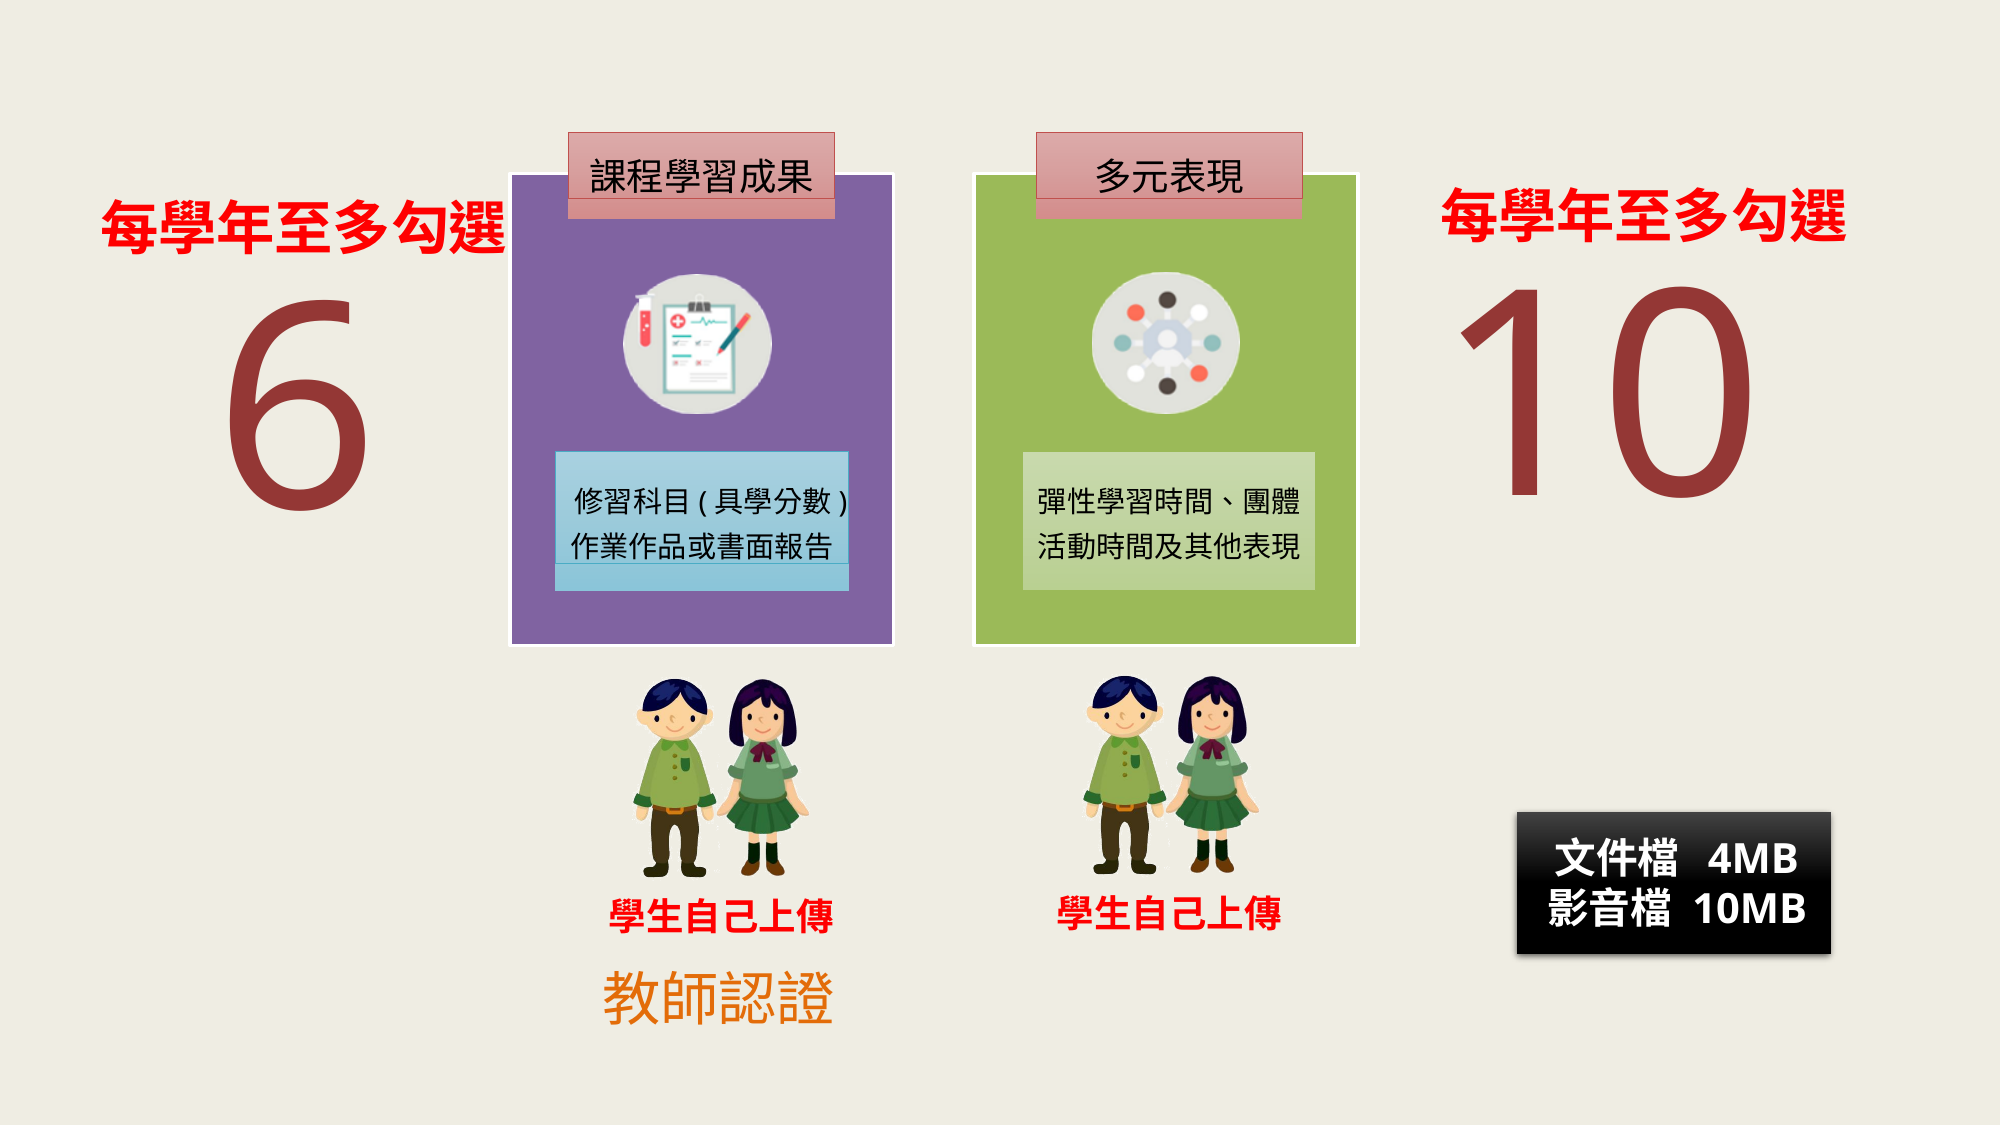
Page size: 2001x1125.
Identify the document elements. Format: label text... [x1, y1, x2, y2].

text_box 6 [212, 262, 409, 566]
text_box 10 [1433, 206, 1822, 554]
picture [623, 274, 772, 414]
text_box 文件檔 4MB 影音檔 10MB [1517, 812, 1913, 933]
text_box [976, 175, 1356, 644]
picture [1023, 564, 1315, 590]
picture [1092, 272, 1240, 414]
text_box [512, 175, 892, 644]
picture [555, 564, 849, 591]
text_box 學生自己上傳 [1054, 887, 1288, 936]
text_box 彈性學習時間、團體 活動時間及其他表現 [1022, 451, 1316, 564]
picture [1507, 805, 1840, 971]
text_box 多元表現 [1036, 132, 1303, 199]
text_box 每學年至多勾選 [1438, 176, 1863, 249]
picture [632, 669, 814, 873]
picture [568, 199, 835, 219]
picture [1082, 666, 1264, 886]
text_box 課程學習成果 [568, 132, 835, 199]
picture [1036, 199, 1302, 219]
text_box 學生自己上傳 教師認證 [600, 873, 838, 1032]
text_box 每學年至多勾選 [98, 189, 513, 262]
text_box 修習科目(具學分數) 作業作品或書面報告 [555, 451, 849, 564]
